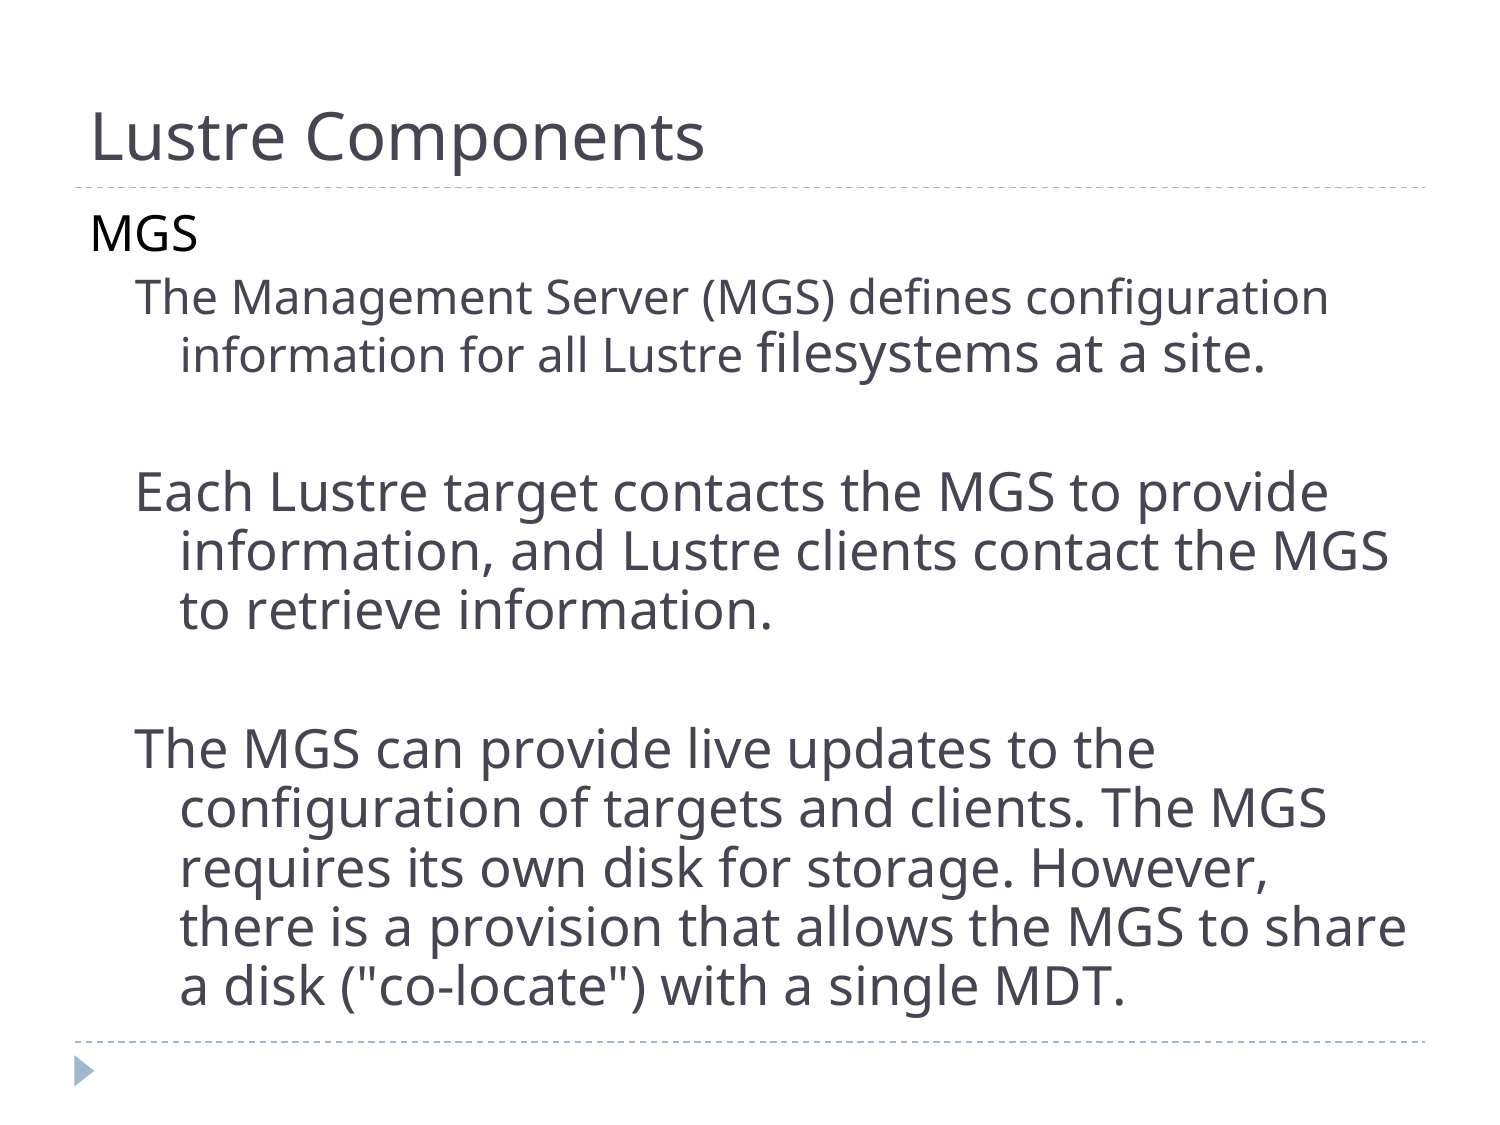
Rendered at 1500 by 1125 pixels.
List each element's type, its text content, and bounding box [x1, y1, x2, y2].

list MGS The Management Server (MGS) defines configuration information for all Lustre filesystems at a site. Each Lustre target contacts the MGS to provide information, and Lustre clients contact the MGS to retrieve information. The MGS can provide live updates to the configuration of targets and clients. The MGS requires its own disk for storage. However, there is a provision that allows the MGS to share a disk ("co-locate") with a single MDT. [75, 200, 1426, 1010]
title Lustre Components [75, 24, 1426, 188]
